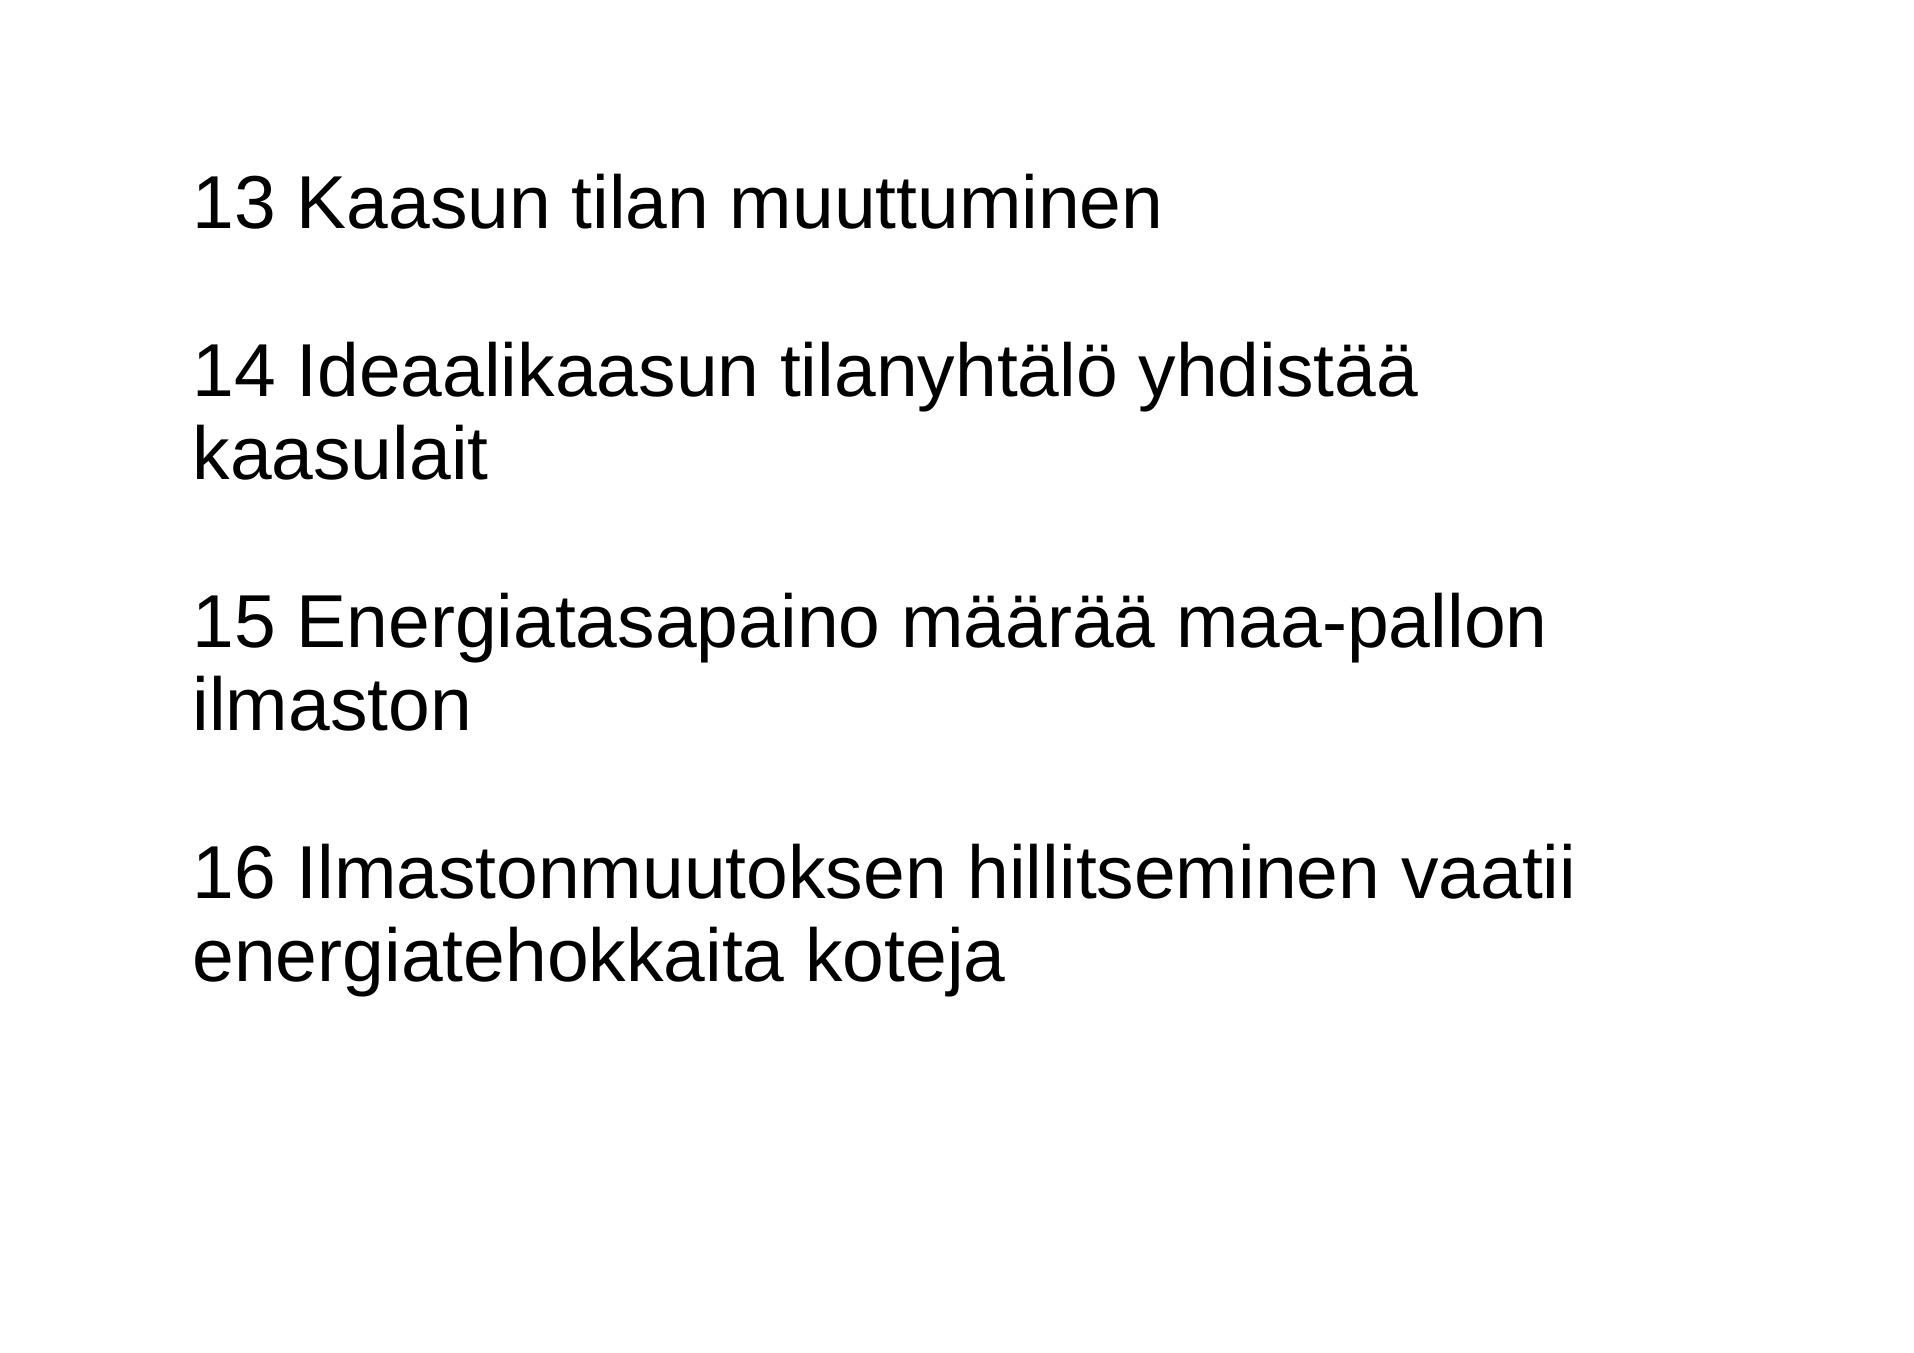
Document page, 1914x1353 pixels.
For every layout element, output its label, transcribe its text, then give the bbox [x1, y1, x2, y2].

text_box 13 Kaasun tilan muuttuminen 14 Ideaalikaasun tilanyhtälö yhdistää kaasulait 15 Energiatasapaino määrää maa-pallon ilmaston 16 Ilmastonmuutoksen hillitseminen vaatii energiatehokkaita koteja [177, 154, 1736, 1189]
